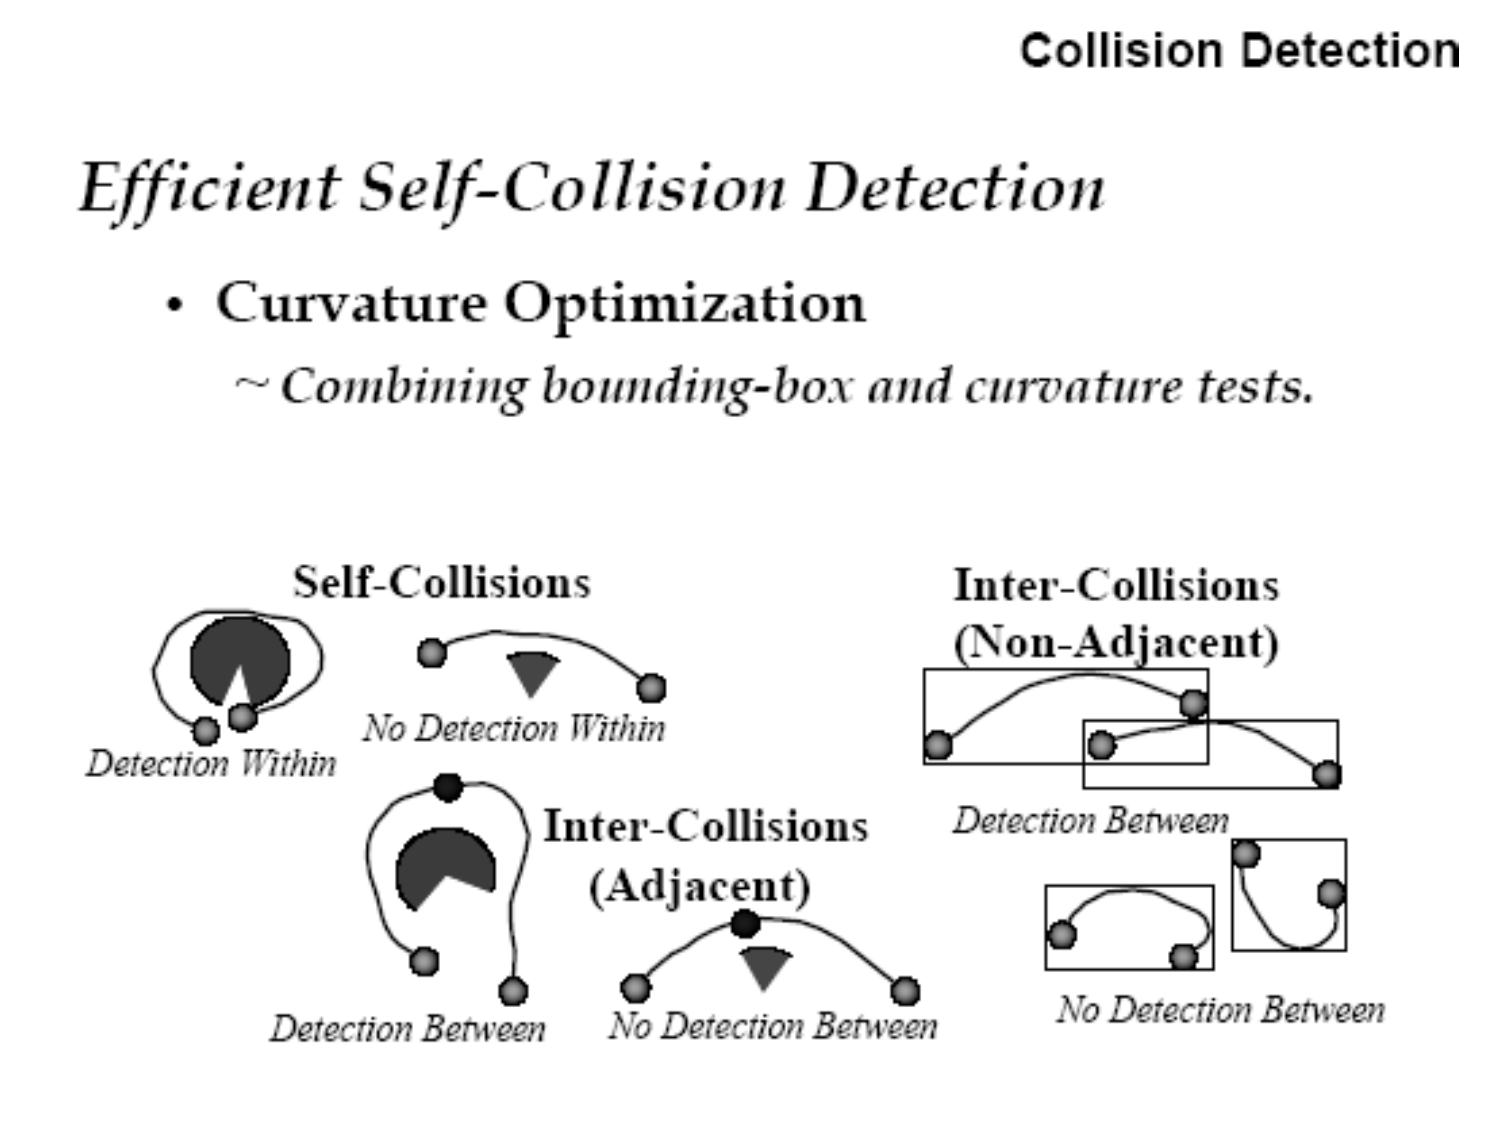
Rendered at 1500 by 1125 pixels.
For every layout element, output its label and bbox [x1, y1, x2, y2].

picture [29, 30, 1459, 1072]
